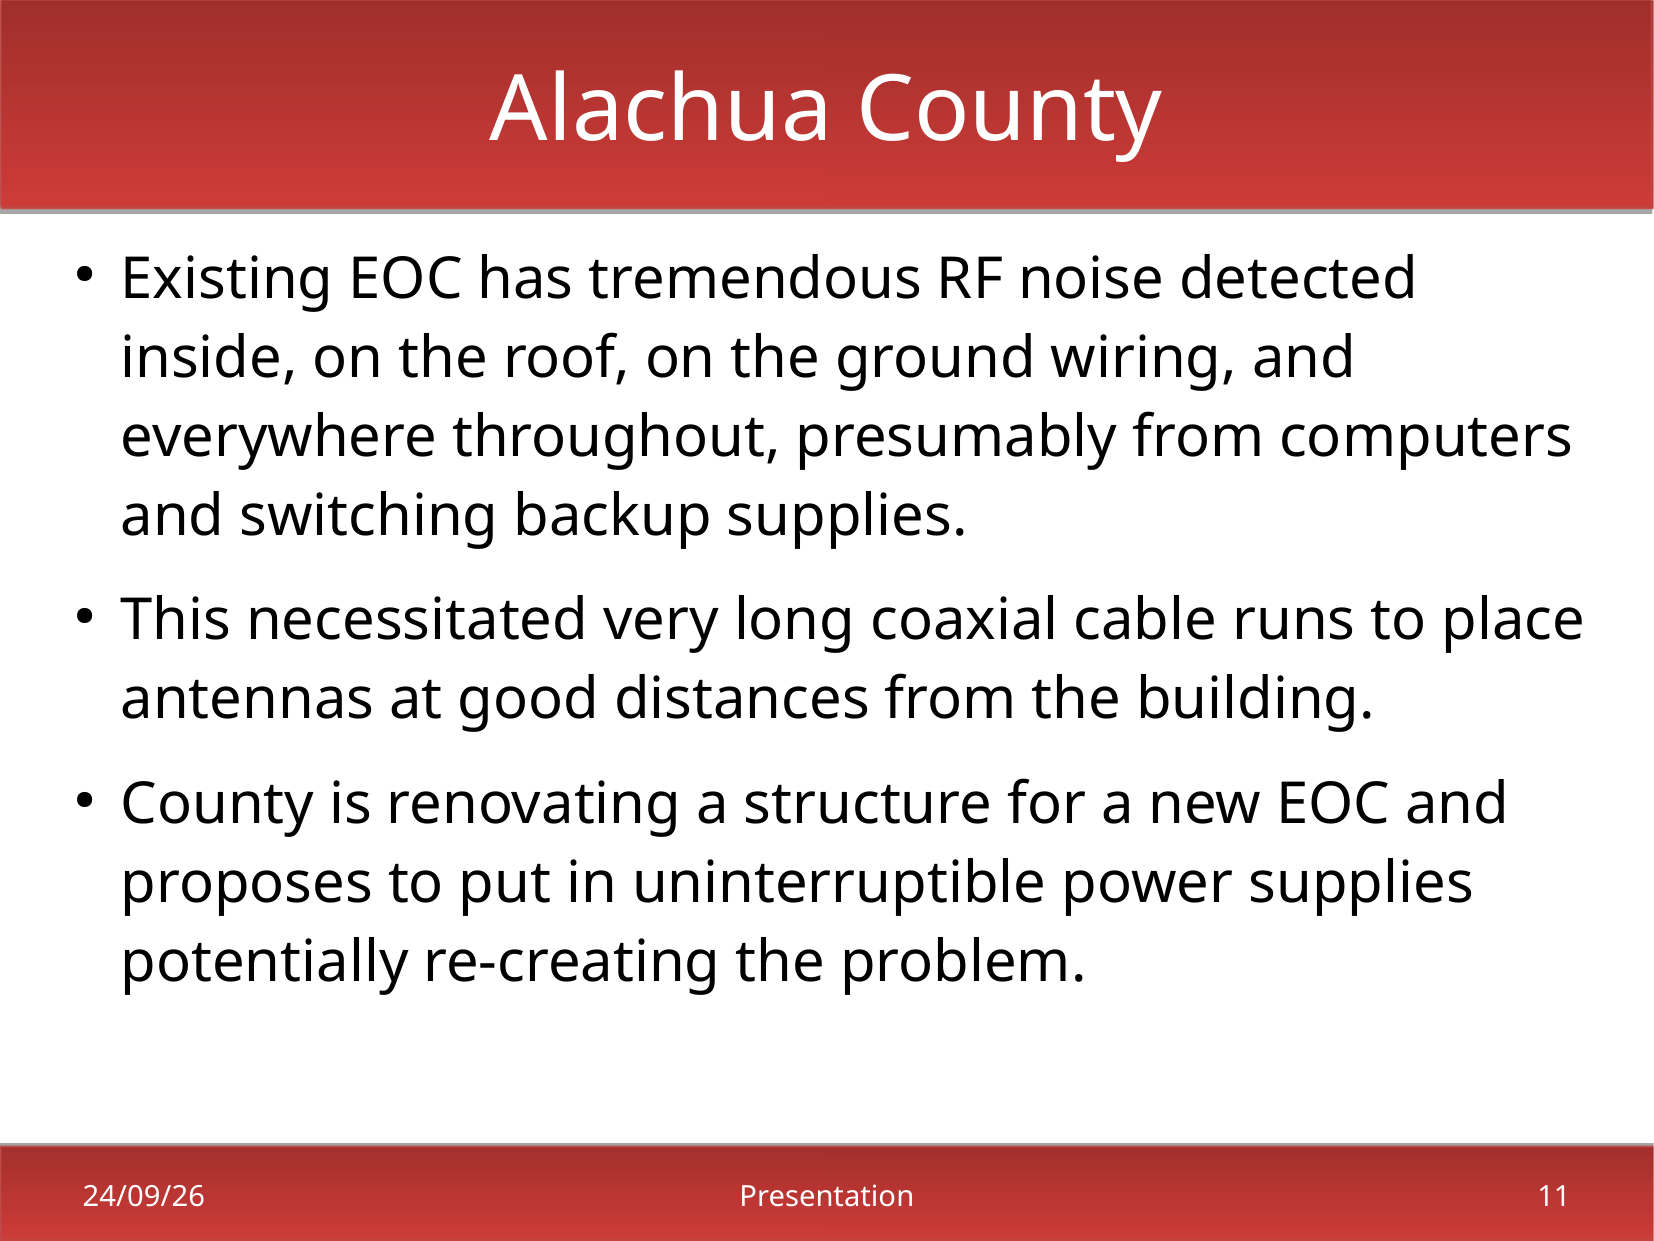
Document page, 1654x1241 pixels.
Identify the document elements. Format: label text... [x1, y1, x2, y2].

title Alachua County [59, 31, 1595, 178]
picture [0, 0, 1654, 214]
list Existing EOC has tremendous RF noise detected inside, on the roof, on the ground wiring, and everywhere throughout, presumably from computers and switching backup supplies. This necessitated very long coaxial cable runs to place antennas at good distances from the building. County is renovating a structure for a new EOC and proposes to put in uninterruptible power supplies potentially re-creating the problem. [59, 236, 1595, 1055]
picture [0, 1143, 1654, 1241]
